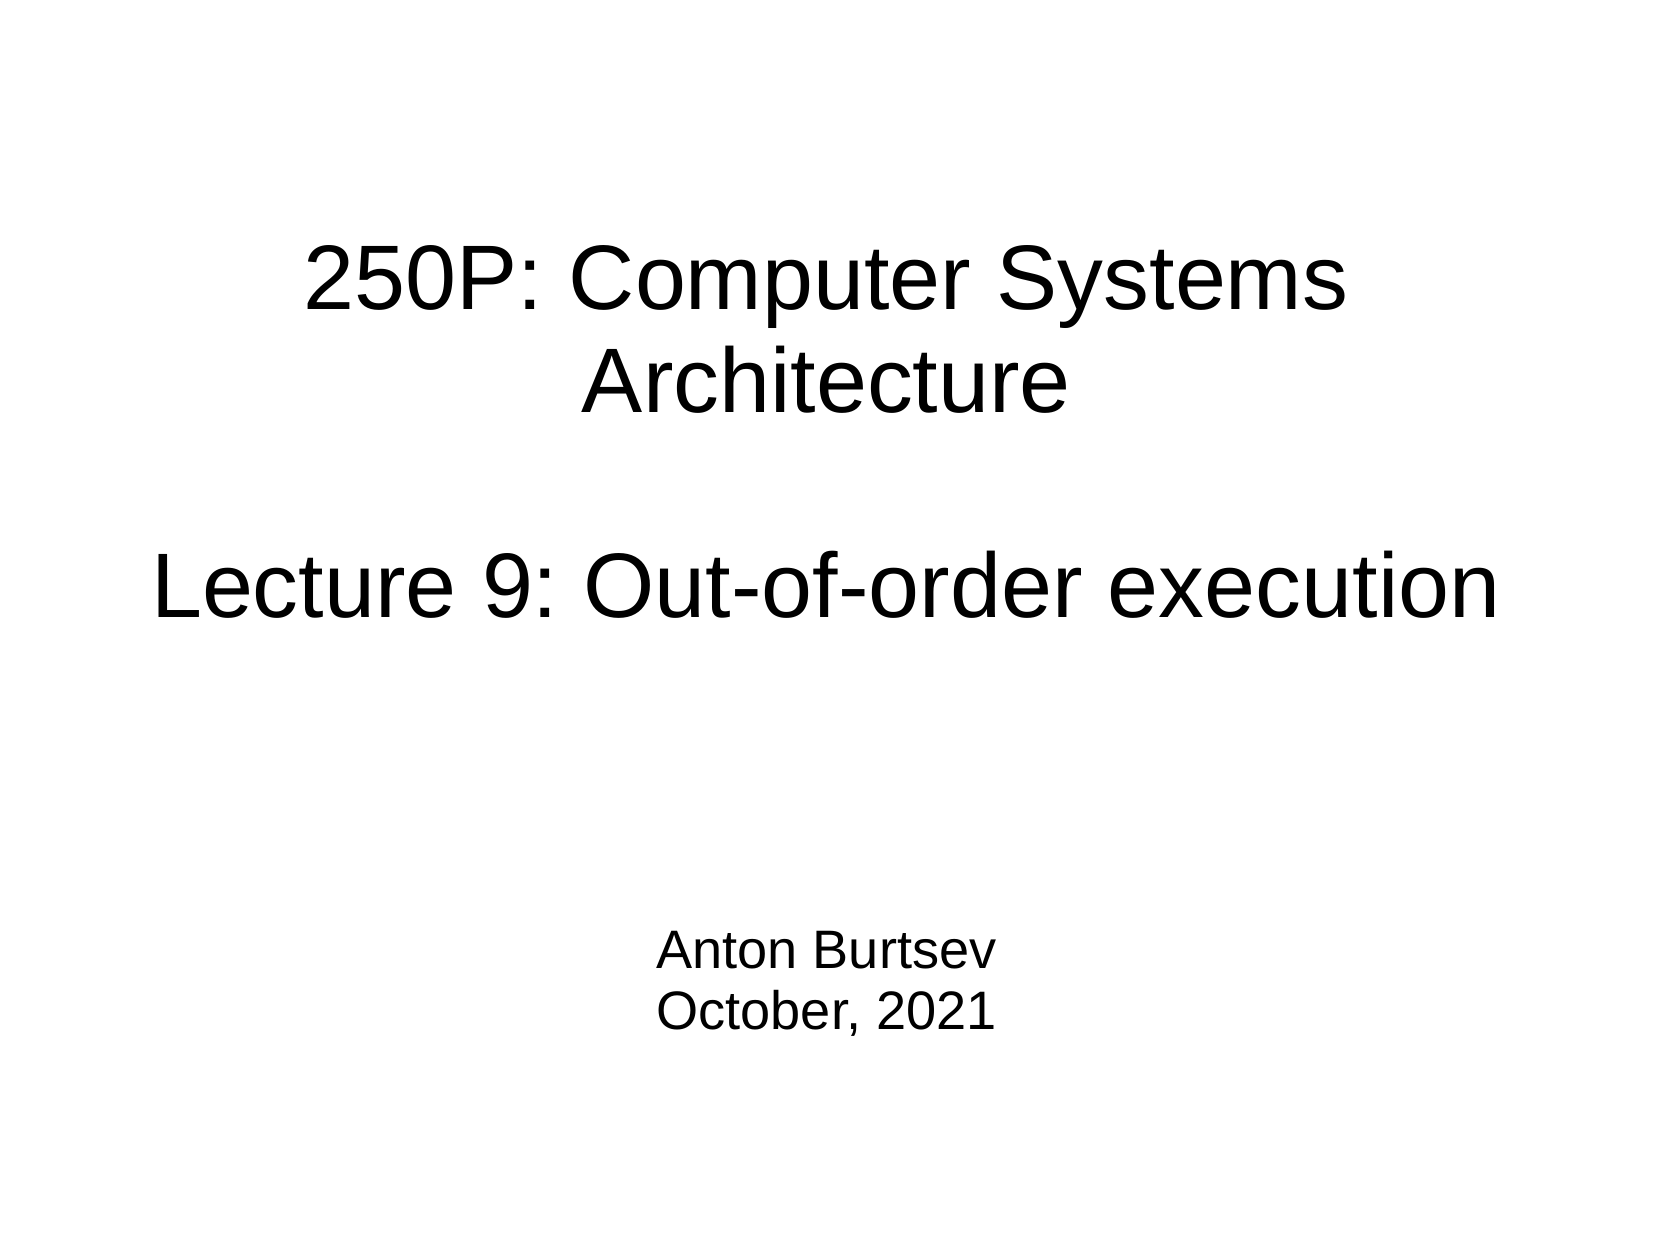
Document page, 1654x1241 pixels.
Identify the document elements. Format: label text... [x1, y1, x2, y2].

subtitle Anton Burtsev October, 2021 [82, 637, 1571, 1109]
title 250P: Computer Systems Architecture Lecture 9: Out-of-order execution [82, 113, 1571, 637]
